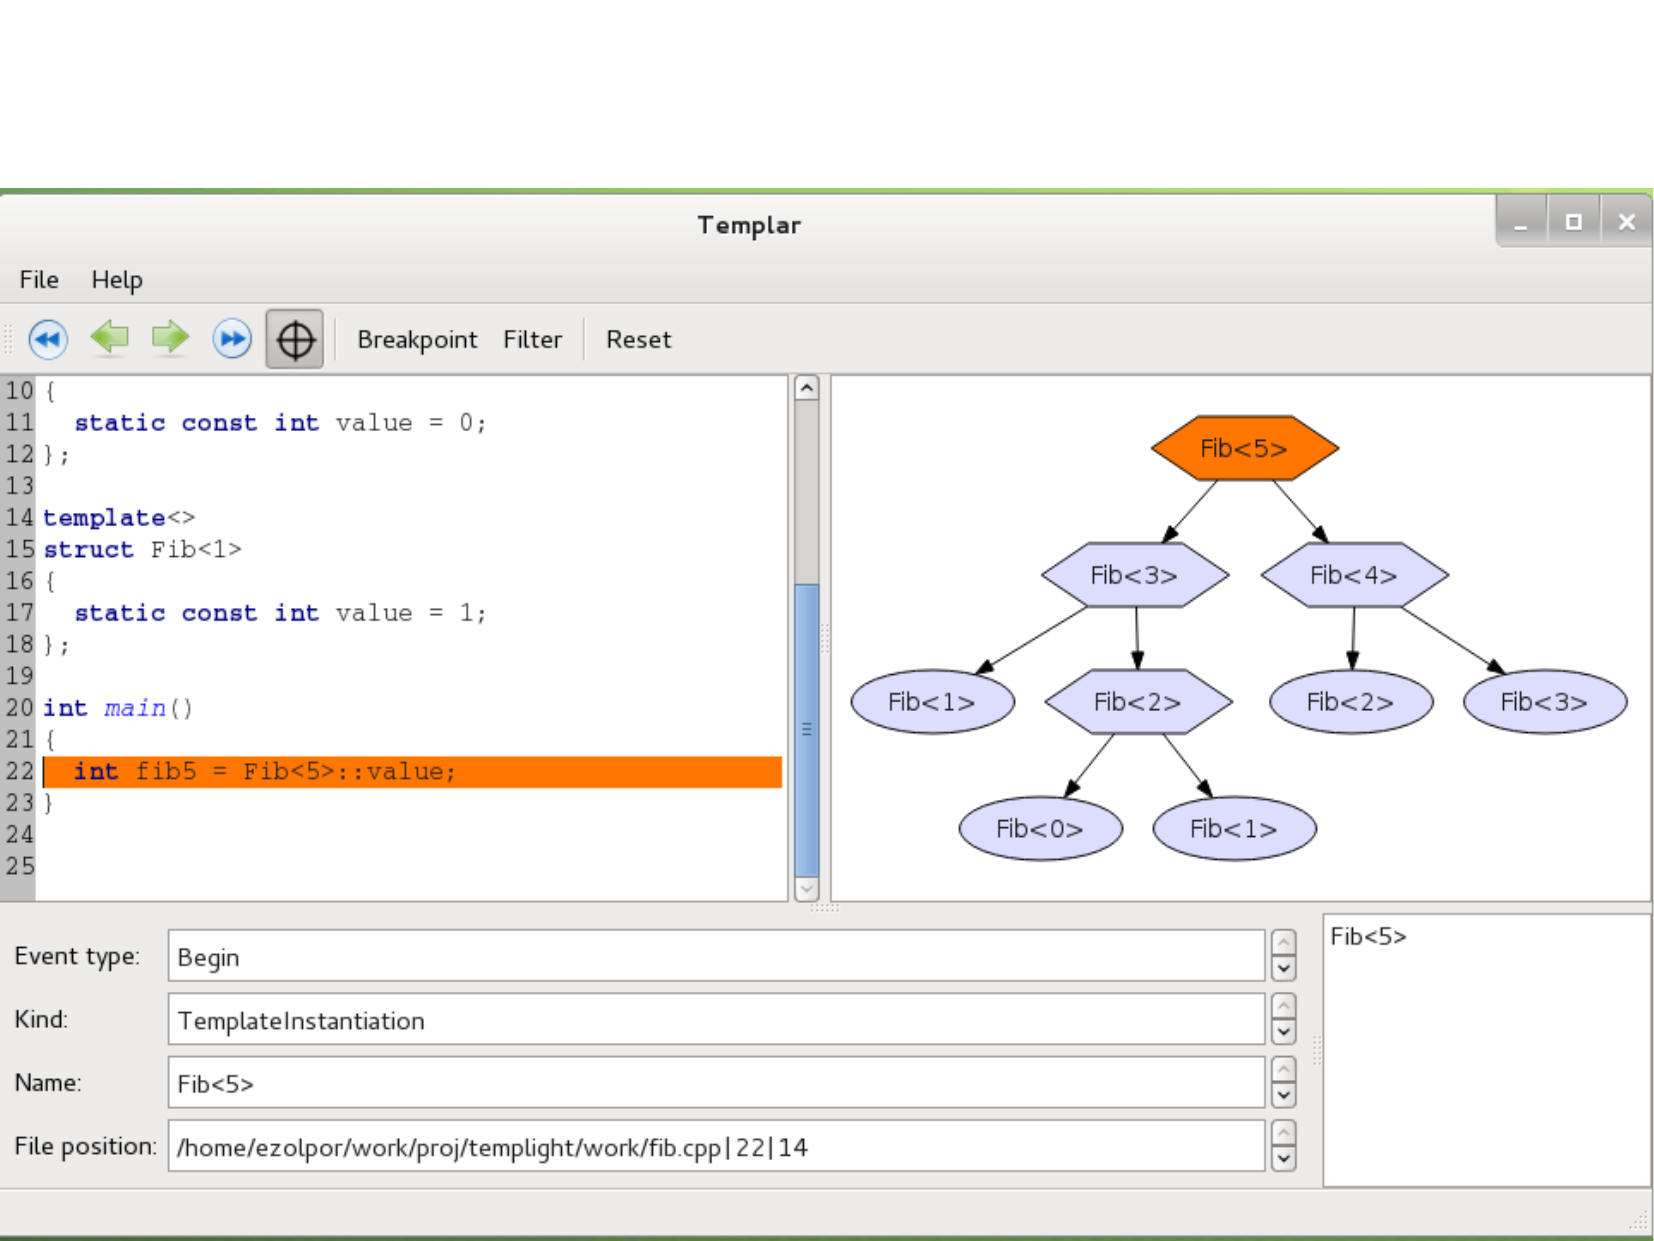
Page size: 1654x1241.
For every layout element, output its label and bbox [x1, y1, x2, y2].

picture [0, 188, 1654, 1241]
